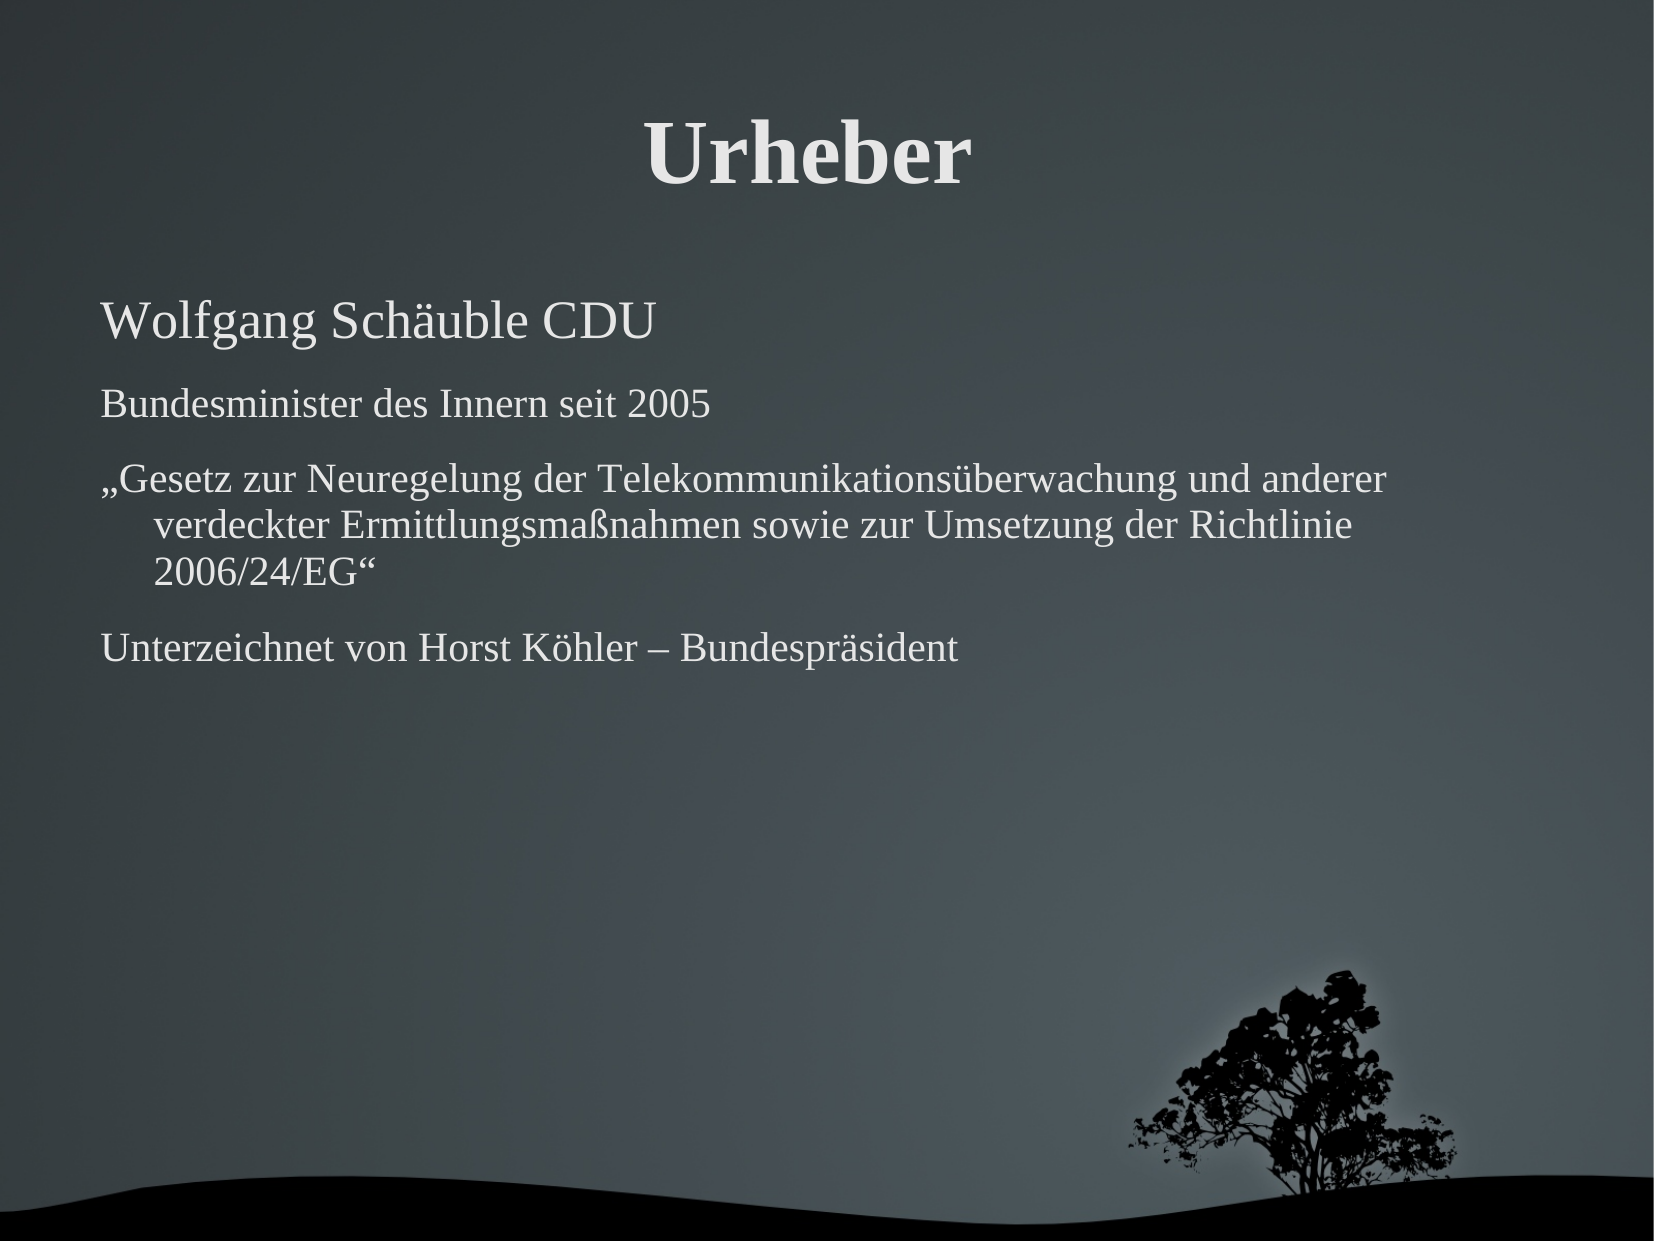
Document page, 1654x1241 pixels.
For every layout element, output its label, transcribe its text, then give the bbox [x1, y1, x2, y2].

list Wolfgang Schäuble CDU Bundesminister des Innern seit 2005 „Gesetz zur Neuregelung der Telekommunikationsüberwachung und anderer verdeckter Ermittlungsmaßnahmen sowie zur Umsetzung der Richtlinie 2006/24/EG“ Unterzeichnet von Horst Köhler – Bundespräsident [82, 290, 1571, 1241]
picture [0, 0, 1654, 1241]
title Urheber [82, 56, 1571, 250]
